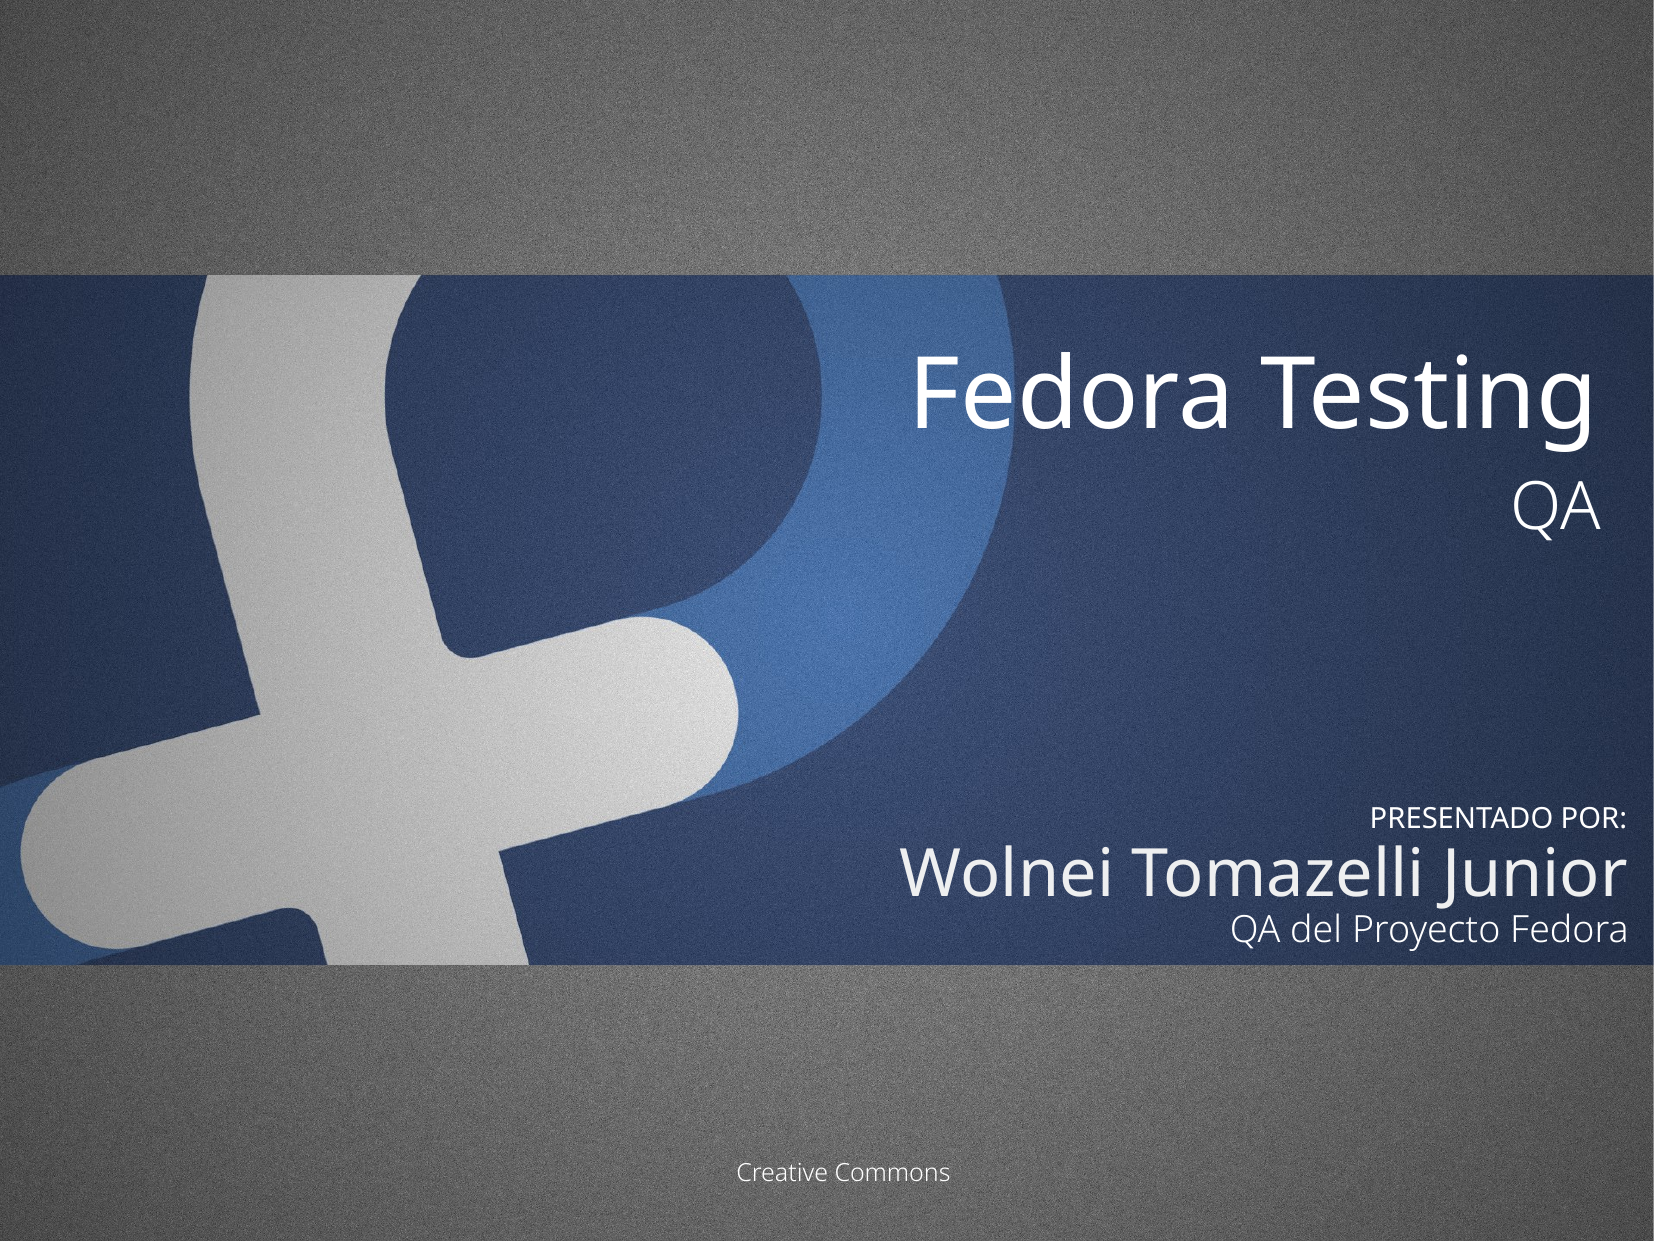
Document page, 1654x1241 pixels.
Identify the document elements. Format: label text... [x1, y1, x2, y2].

text_box QA del Proyecto Fedora [561, 893, 1644, 964]
subtitle QA [442, 457, 1601, 621]
text_box PRESENTADO POR: [826, 790, 1642, 861]
text_box Creative Commons [75, 1126, 1613, 1197]
picture [0, 0, 1654, 1241]
text_box Wolnei Tomazelli Junior [570, 829, 1644, 893]
title Fedora Testing [248, 330, 1599, 449]
